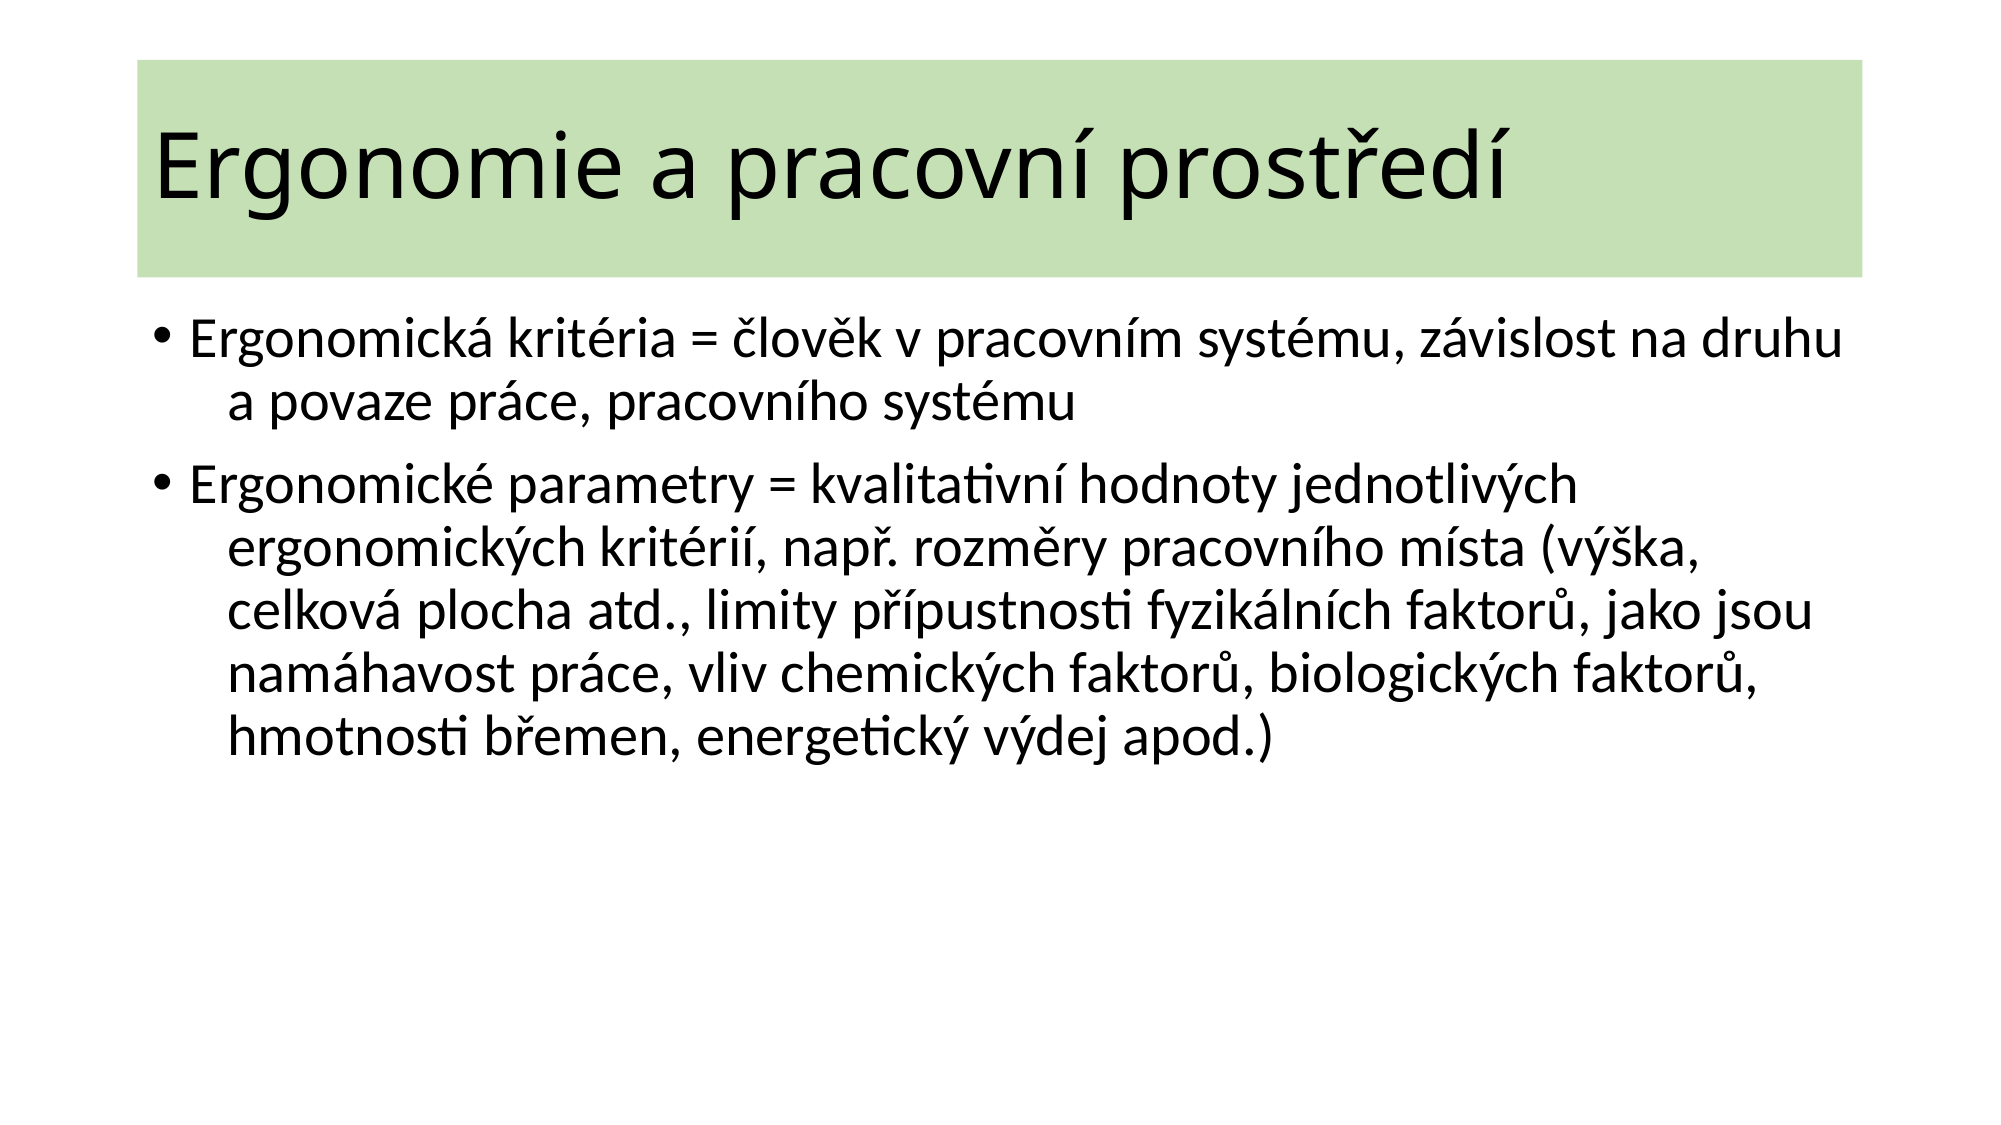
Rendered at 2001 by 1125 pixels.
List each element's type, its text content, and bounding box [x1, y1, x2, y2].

list Ergonomická kritéria = člověk v pracovním systému, závislost na druhu a povaze práce, pracovního systému Ergonomické parametry = kvalitativní hodnoty jednotlivých ergonomických kritérií, např. rozměry pracovního místa (výška, celková plocha atd., limity přípustnosti fyzikálních faktorů, jako jsou namáhavost práce, vliv chemických faktorů, biologických faktorů, hmotnosti břemen, energetický výdej apod.) [137, 299, 1863, 1014]
title Ergonomie a pracovní prostředí [137, 59, 1863, 278]
